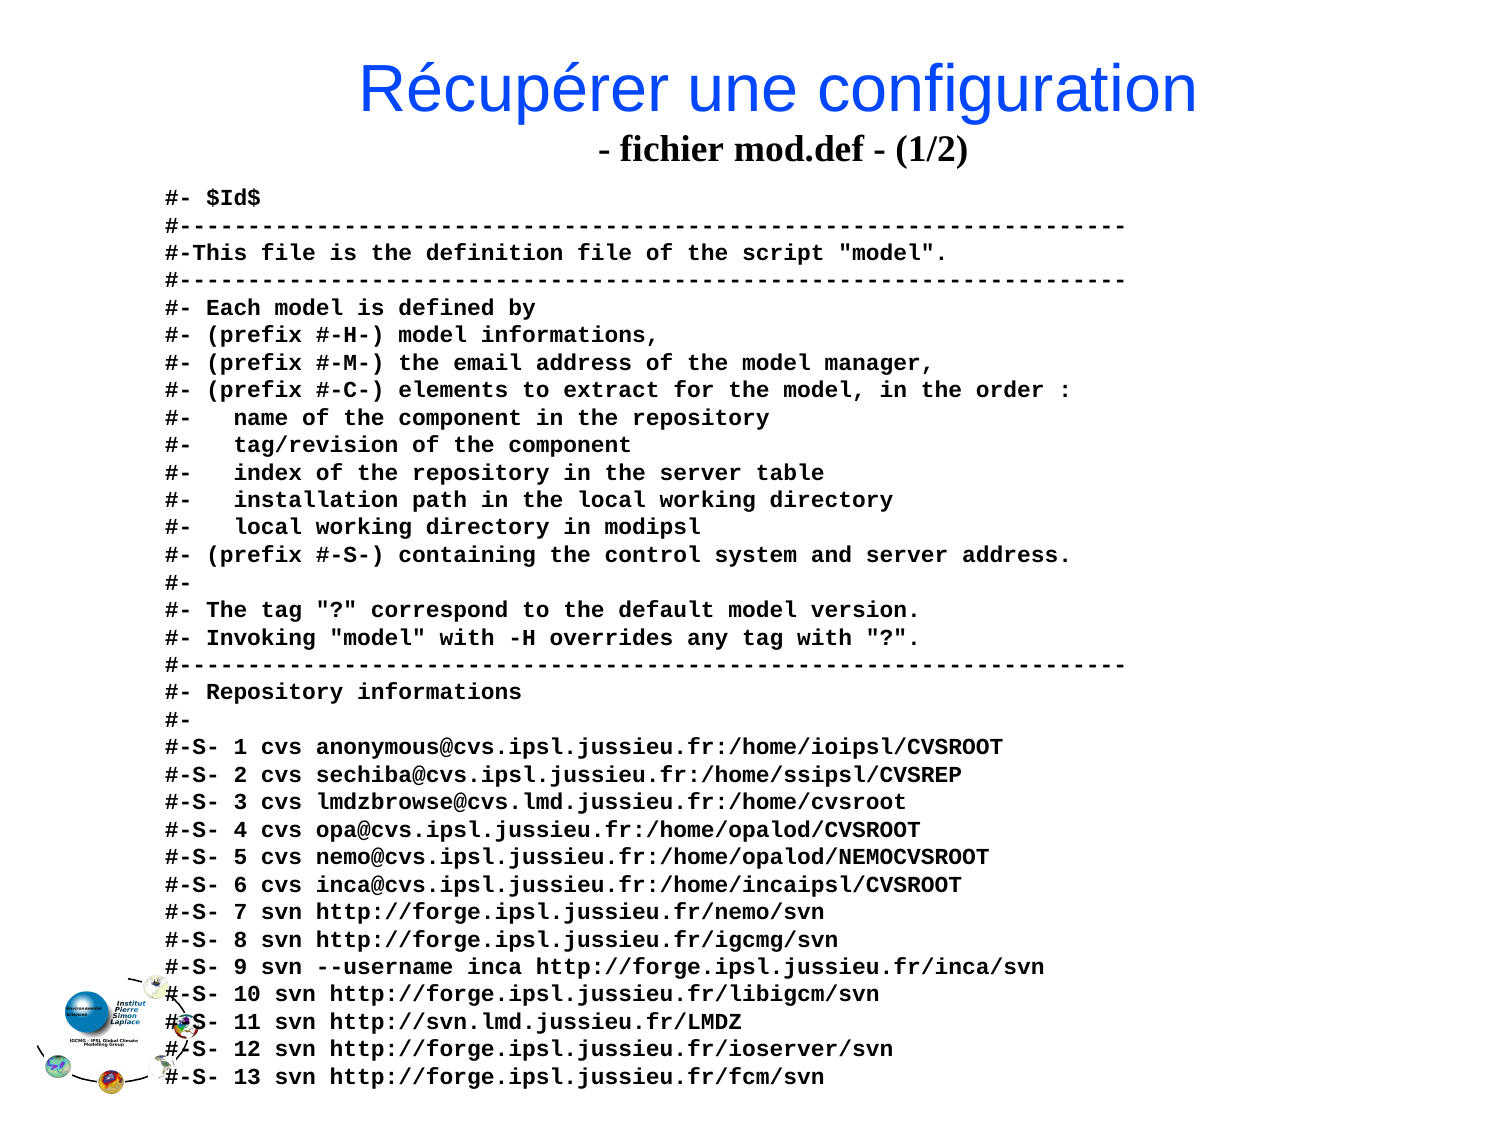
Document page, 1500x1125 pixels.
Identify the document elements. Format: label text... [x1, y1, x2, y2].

text_box #- $Id$ #--------------------------------------------------------------------- #-This file is the definition file of the script "model". #--------------------------------------------------------------------- #- Each model is defined by #- (prefix #-H-) model informations, #- (prefix #-M-) the email address of the model manager, #- (prefix #-C-) elements to extract for the model, in the order : #- name of the component in the repository #- tag/revision of the component #- index of the repository in the server table #- installation path in the local working directory #- local working directory in modipsl #- (prefix #-S-) containing the control system and server address. #- #- The tag "?" correspond to the default model version. #- Invoking "model" with -H overrides any tag with "?". #--------------------------------------------------------------------- #- Repository informations #- #-S- 1 cvs anonymous@cvs.ipsl.jussieu.fr:/home/ioipsl/CVSROOT #-S- 2 cvs sechiba@cvs.ipsl.jussieu.fr:/home/ssipsl/CVSREP #-S- 3 cvs lmdzbrowse@cvs.lmd.jussieu.fr:/home/cvsroot #-S- 4 cvs opa@cvs.ipsl.jussieu.fr:/home/opalod/CVSROOT #-S- 5 cvs nemo@cvs.ipsl.jussieu.fr:/home/opalod/NEMOCVSROOT #-S- 6 cvs inca@cvs.ipsl.jussieu.fr:/home/incaipsl/CVSROOT #-S- 7 svn http://forge.ipsl.jussieu.fr/nemo/svn #-S- 8 svn http://forge.ipsl.jussieu.fr/igcmg/svn #-S- 9 svn --username inca http://forge.ipsl.jussieu.fr/inca/svn #-S- 10 svn http://forge.ipsl.jussieu.fr/libigcm/svn #-S- 11 svn http://svn.lmd.jussieu.fr/LMDZ #-S- 12 svn http://forge.ipsl.jussieu.fr/ioserver/svn #-S- 13 svn http://forge.ipsl.jussieu.fr/fcm/svn [0, 174, 1500, 1097]
text_box Récupérer une configuration - fichier mod.def - (1/2) [134, 42, 1424, 179]
